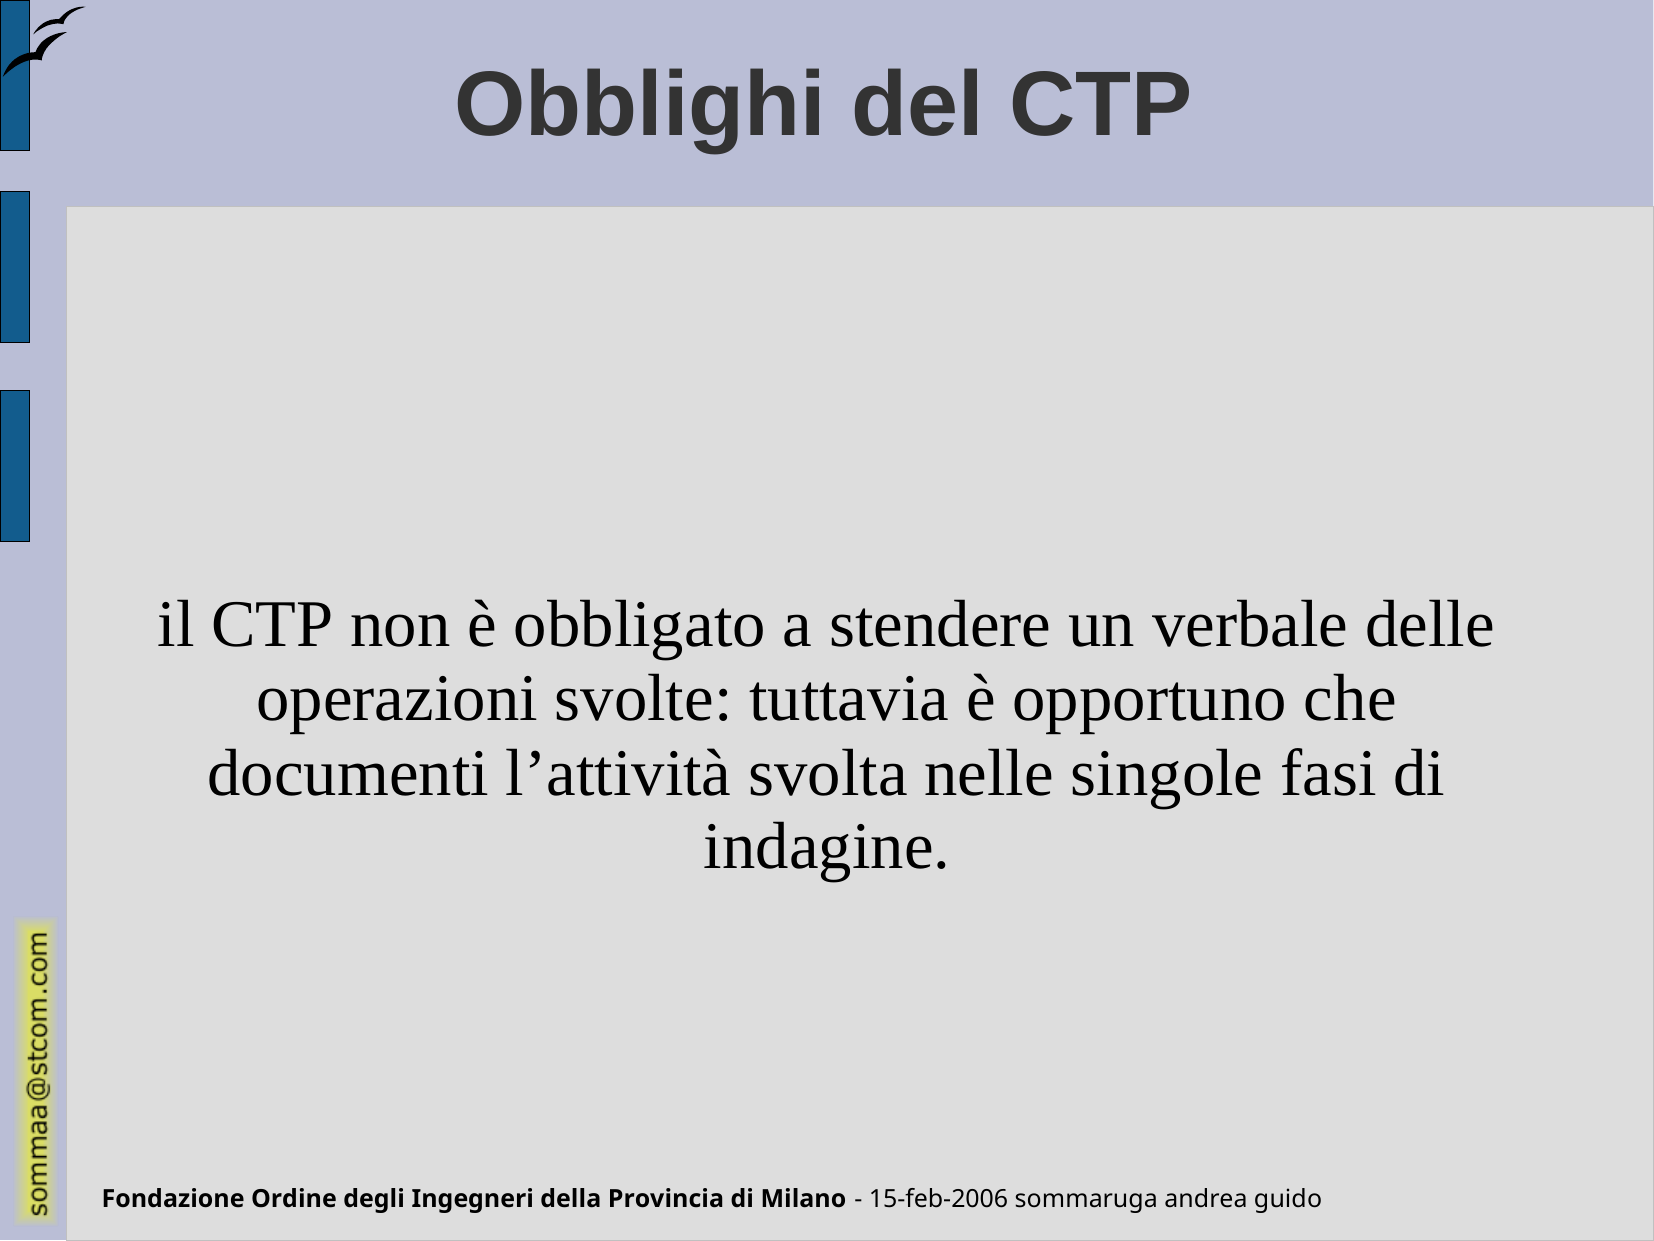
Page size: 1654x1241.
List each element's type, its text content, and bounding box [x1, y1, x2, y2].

subtitle il CTP non è obbligato a stendere un verbale delle operazioni svolte: tuttavia è opportuno che documenti l’attività svolta nelle singole fasi di indagine. [121, 344, 1534, 1127]
title Obblighi del CTP [118, 0, 1531, 208]
picture [12, 915, 60, 1228]
